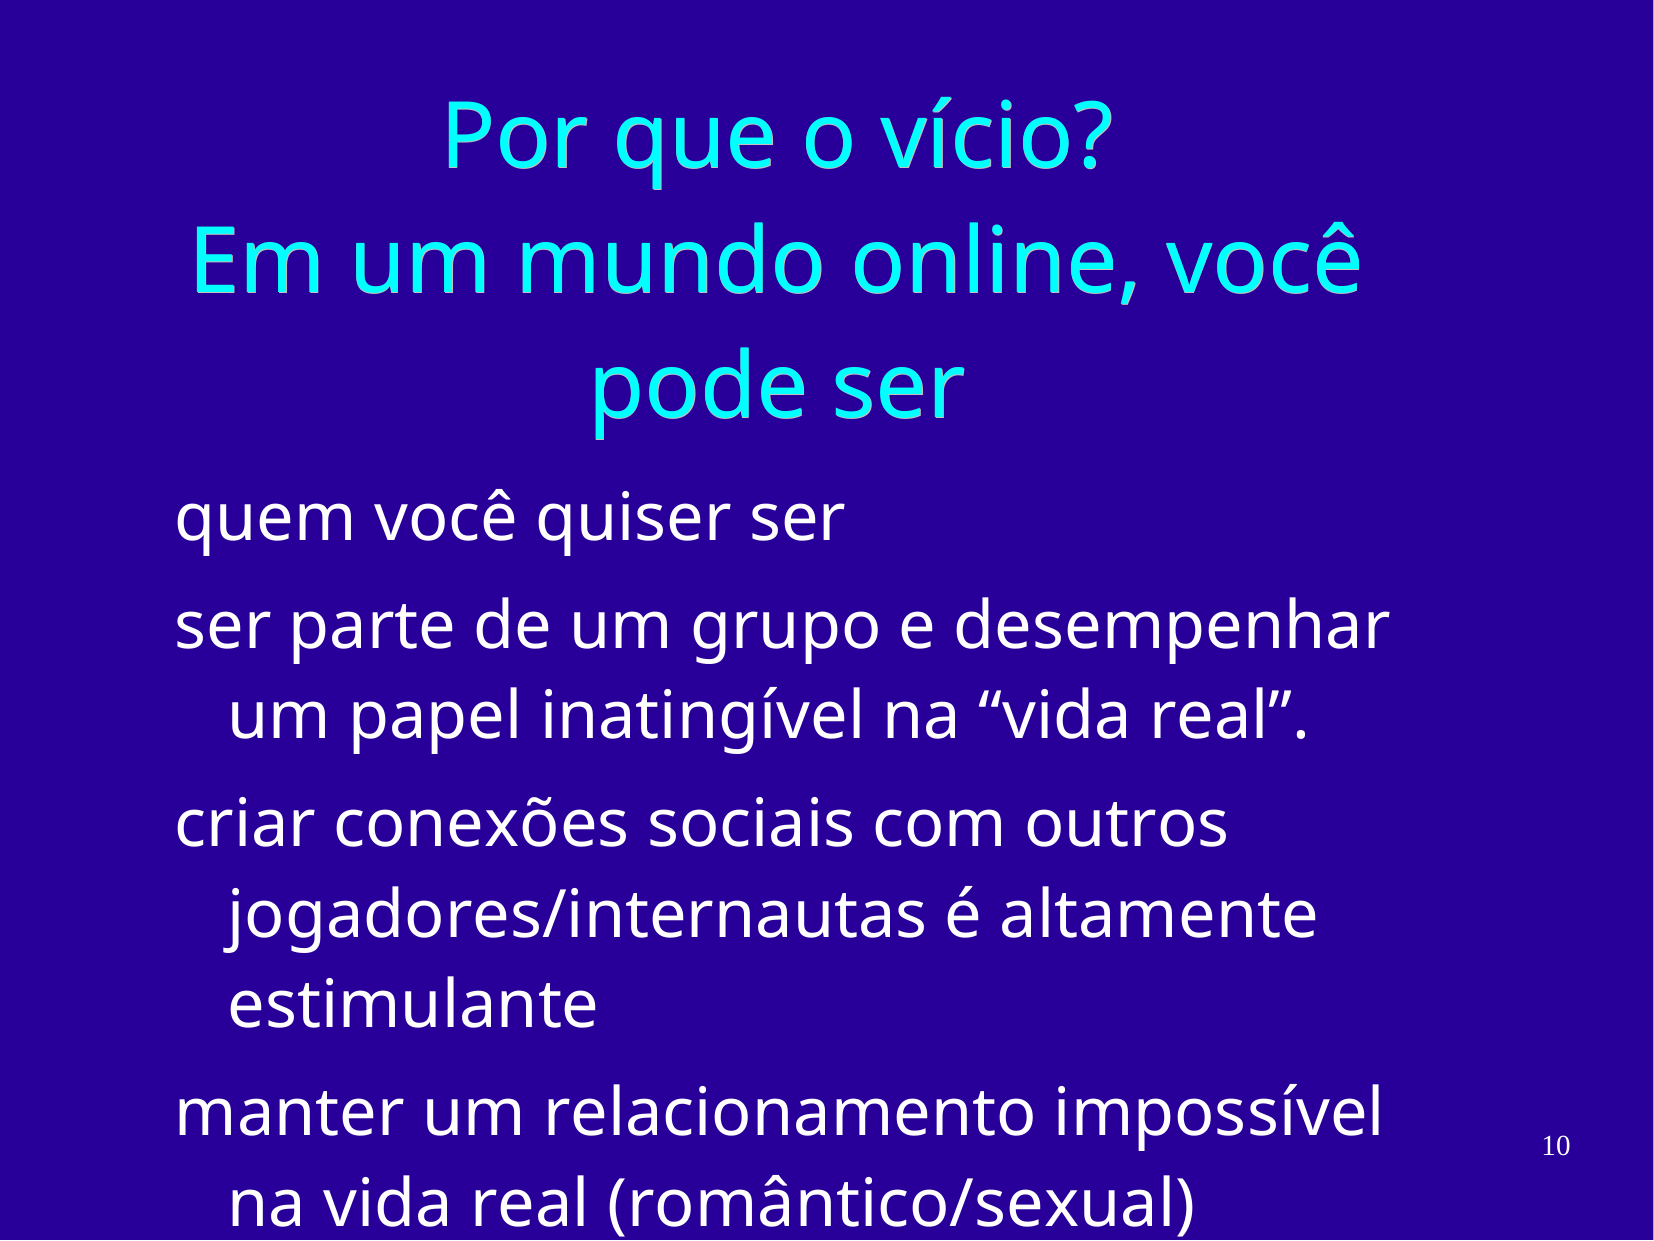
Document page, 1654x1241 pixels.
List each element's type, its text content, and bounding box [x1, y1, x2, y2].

list quem você quiser ser ser parte de um grupo e desempenhar um papel inatingível na “vida real”. criar conexões sociais com outros jogadores/internautas é altamente estimulante manter um relacionamento impossível na vida real (romântico/sexual) [142, 461, 1456, 1150]
title Por que o vício? Em um mundo online, você pode ser [89, 96, 1465, 418]
